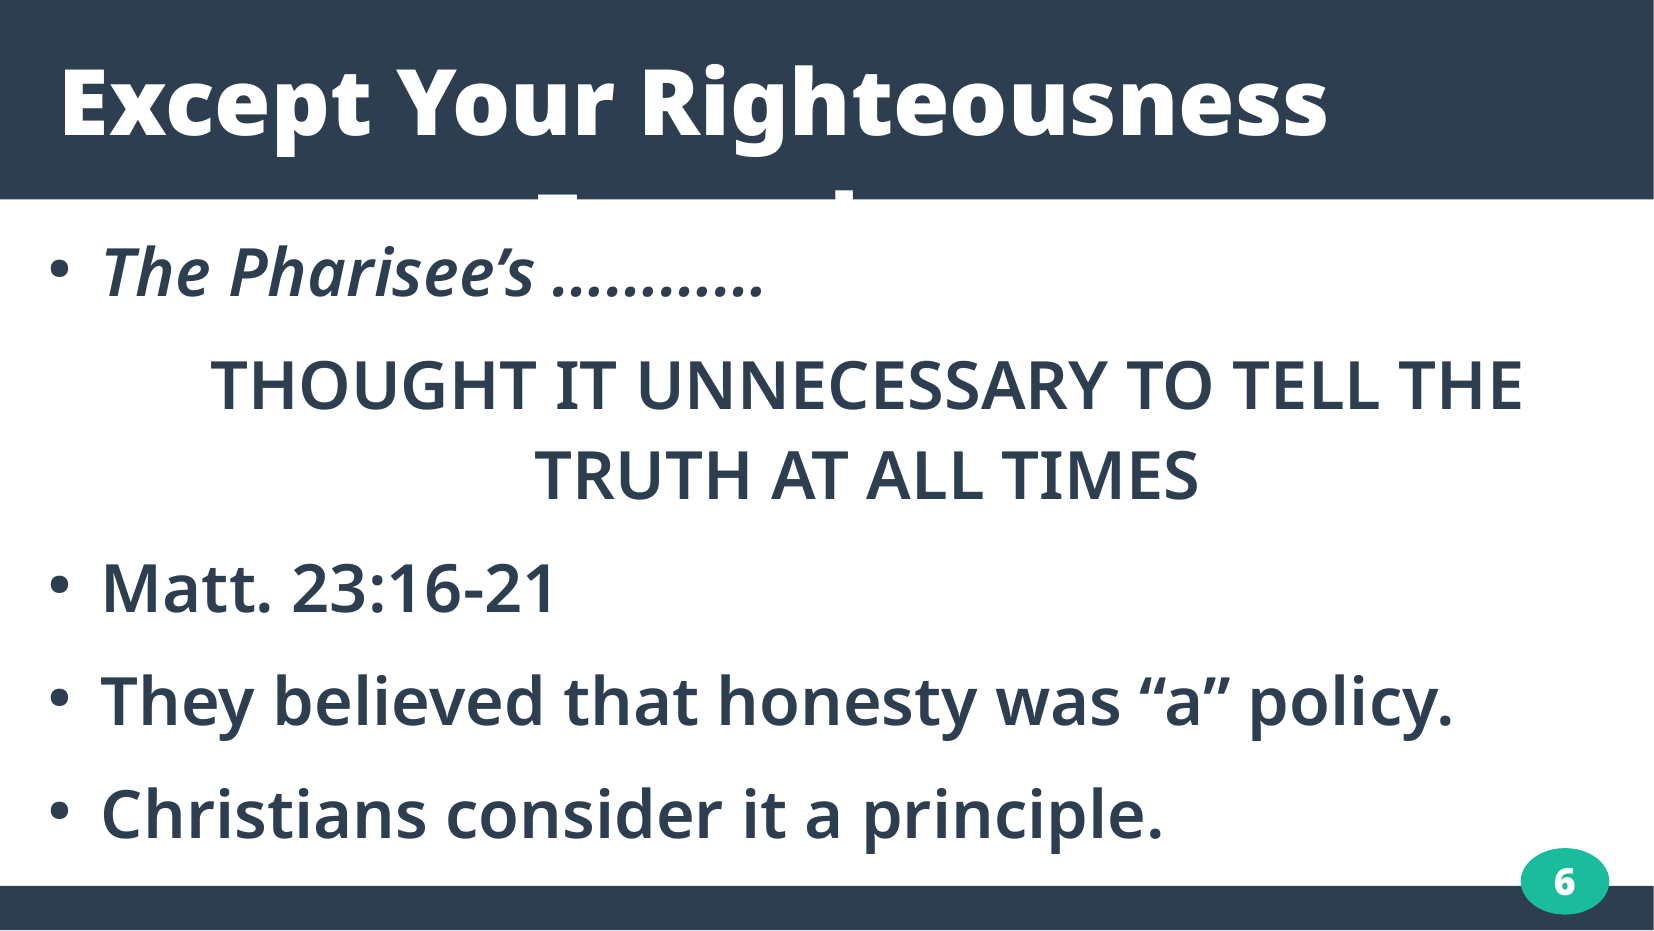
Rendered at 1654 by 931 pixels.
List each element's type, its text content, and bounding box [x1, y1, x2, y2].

list The Pharisee’s ………… THOUGHT IT UNNECESSARY TO TELL THE TRUTH AT ALL TIMES Matt. 23:16-21 They believed that honesty was “a” policy. Christians consider it a principle. [30, 225, 1636, 864]
title Except Your Righteousness Exceed [59, 37, 1595, 155]
